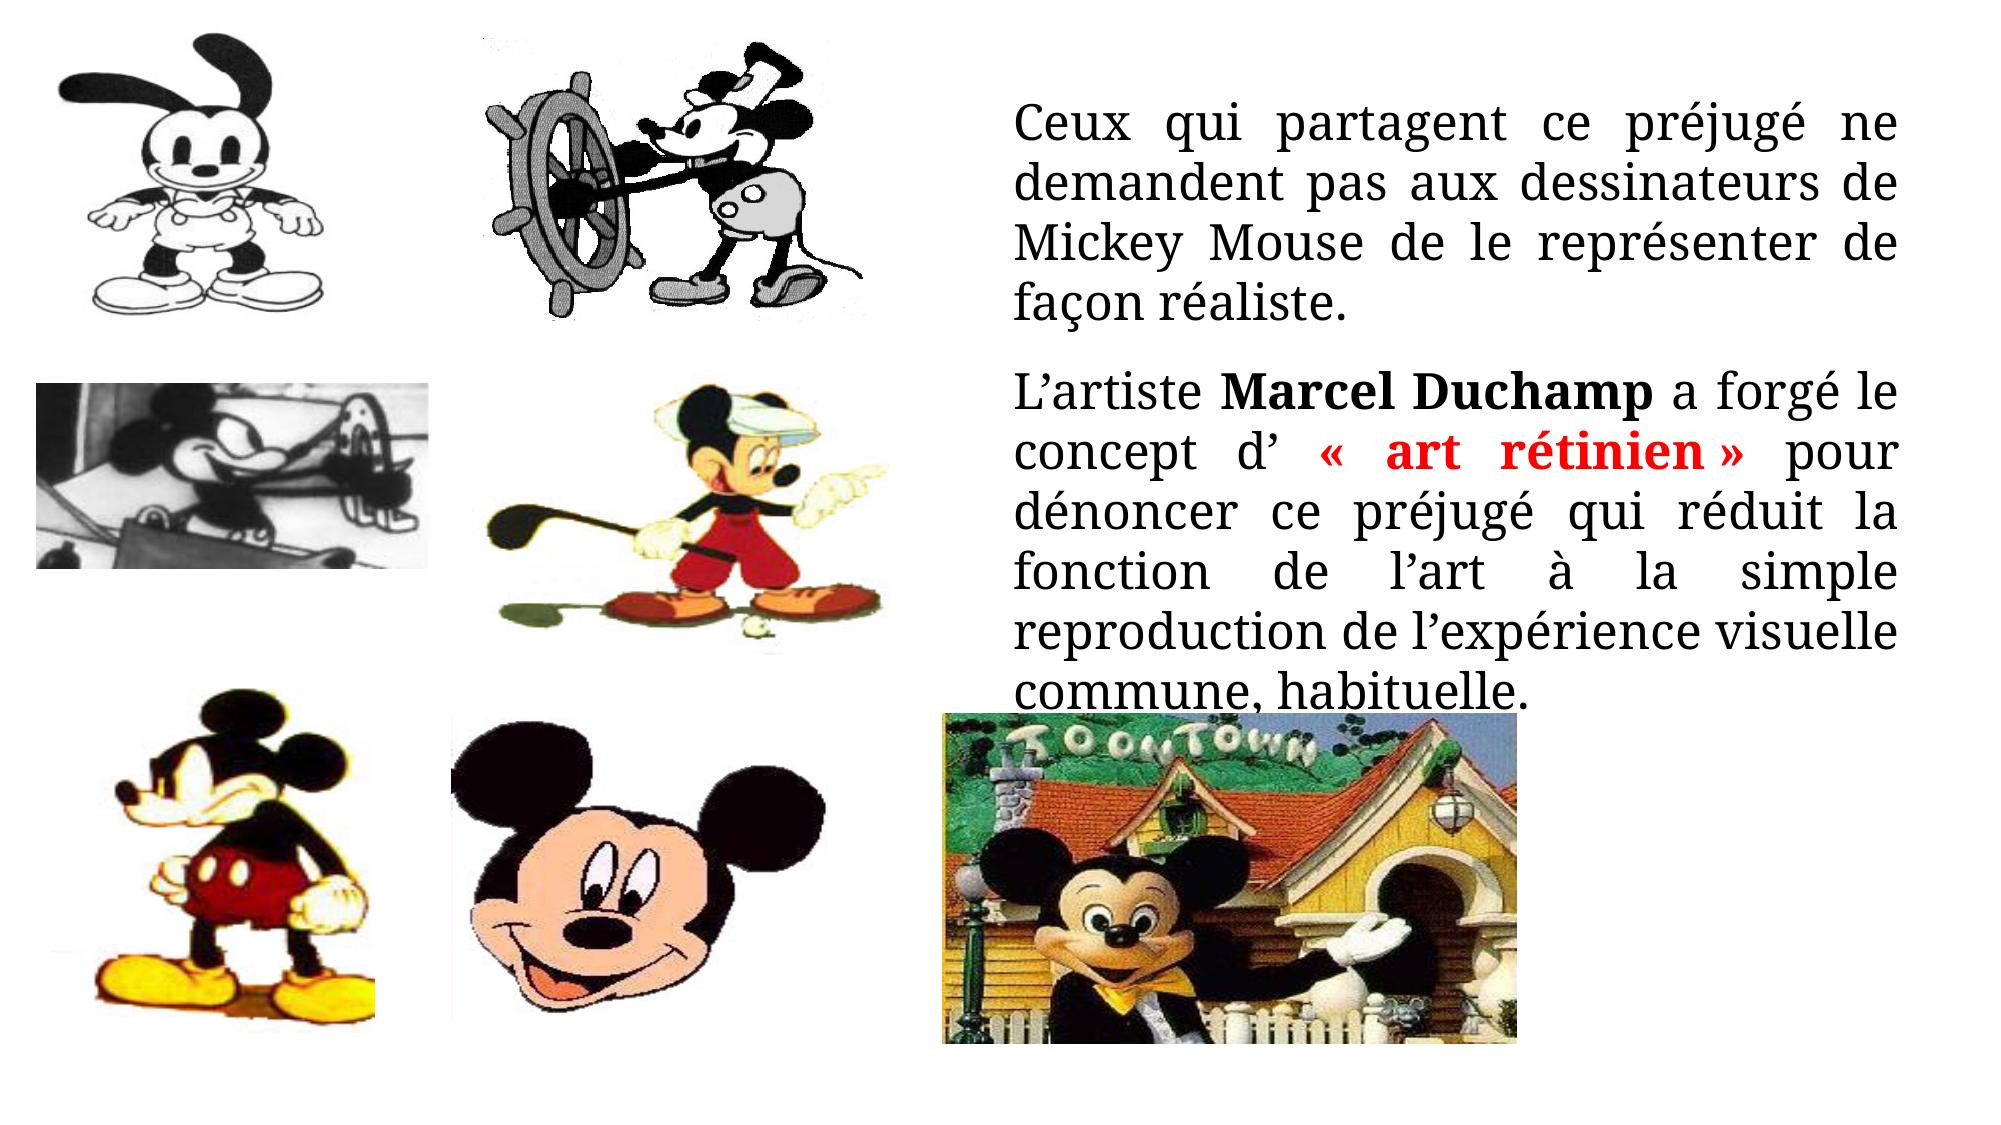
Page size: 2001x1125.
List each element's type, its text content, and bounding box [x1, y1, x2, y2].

picture [44, 24, 379, 325]
text_box Ceux qui partagent ce préjugé ne demandent pas aux dessinateurs de Mickey Mouse de le représenter de façon réaliste. L’artiste Marcel Duchamp a forgé le concept d’ « art rétinien » pour dénoncer ce préjugé qui réduit la fonction de l’art à la simple reproduction de l’expérience visuelle commune, habituelle. [998, 82, 1915, 613]
picture [472, 373, 890, 655]
picture [451, 717, 828, 1019]
picture [36, 383, 431, 569]
picture [483, 37, 869, 321]
picture [50, 655, 375, 1033]
picture [942, 714, 1517, 1044]
